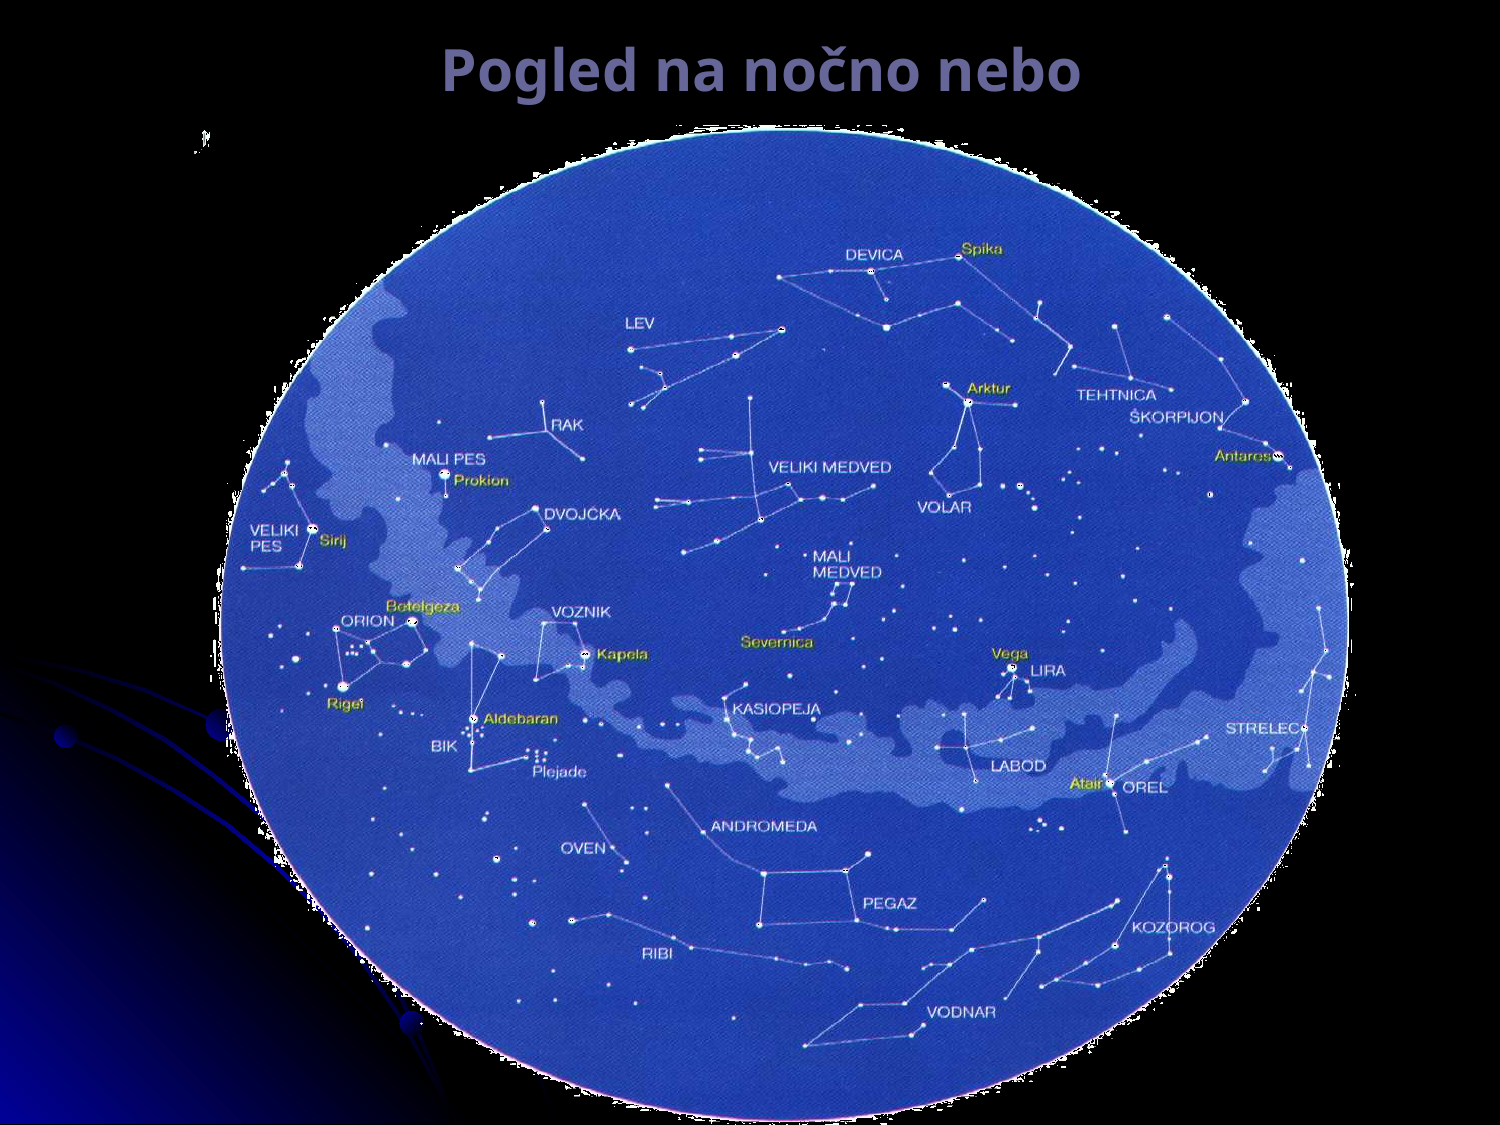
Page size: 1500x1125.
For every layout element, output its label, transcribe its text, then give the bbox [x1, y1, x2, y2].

picture [194, 138, 1365, 1125]
title Pogled na nočno nebo [123, 0, 1400, 138]
